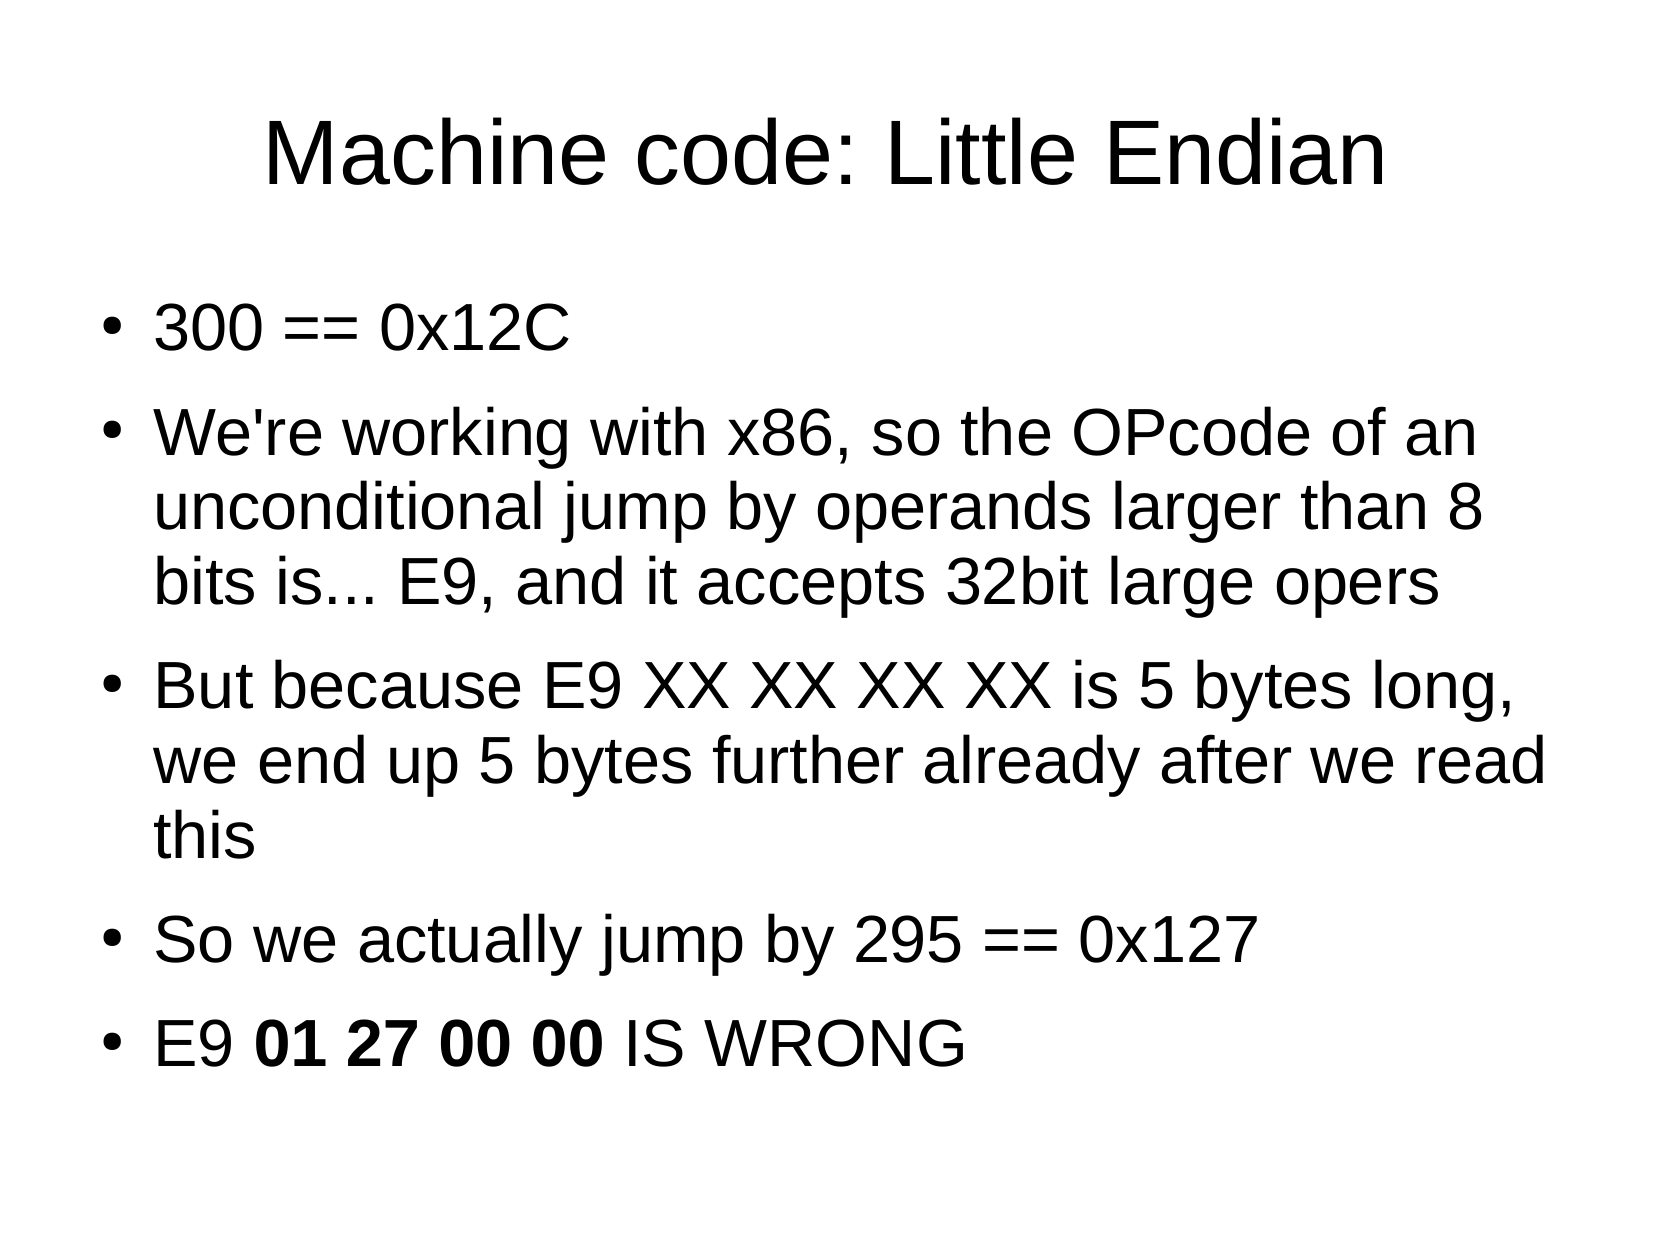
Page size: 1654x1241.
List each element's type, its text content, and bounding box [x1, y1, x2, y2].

title Machine code: Little Endian [82, 49, 1571, 257]
list 300 == 0x12C We're working with x86, so the OPcode of an unconditional jump by operands larger than 8 bits is... E9, and it accepts 32bit large opers But because E9 XX XX XX XX is 5 bytes long, we end up 5 bytes further already after we read this So we actually jump by 295 == 0x127 E9 01 27 00 00 IS WRONG [82, 290, 1571, 1217]
